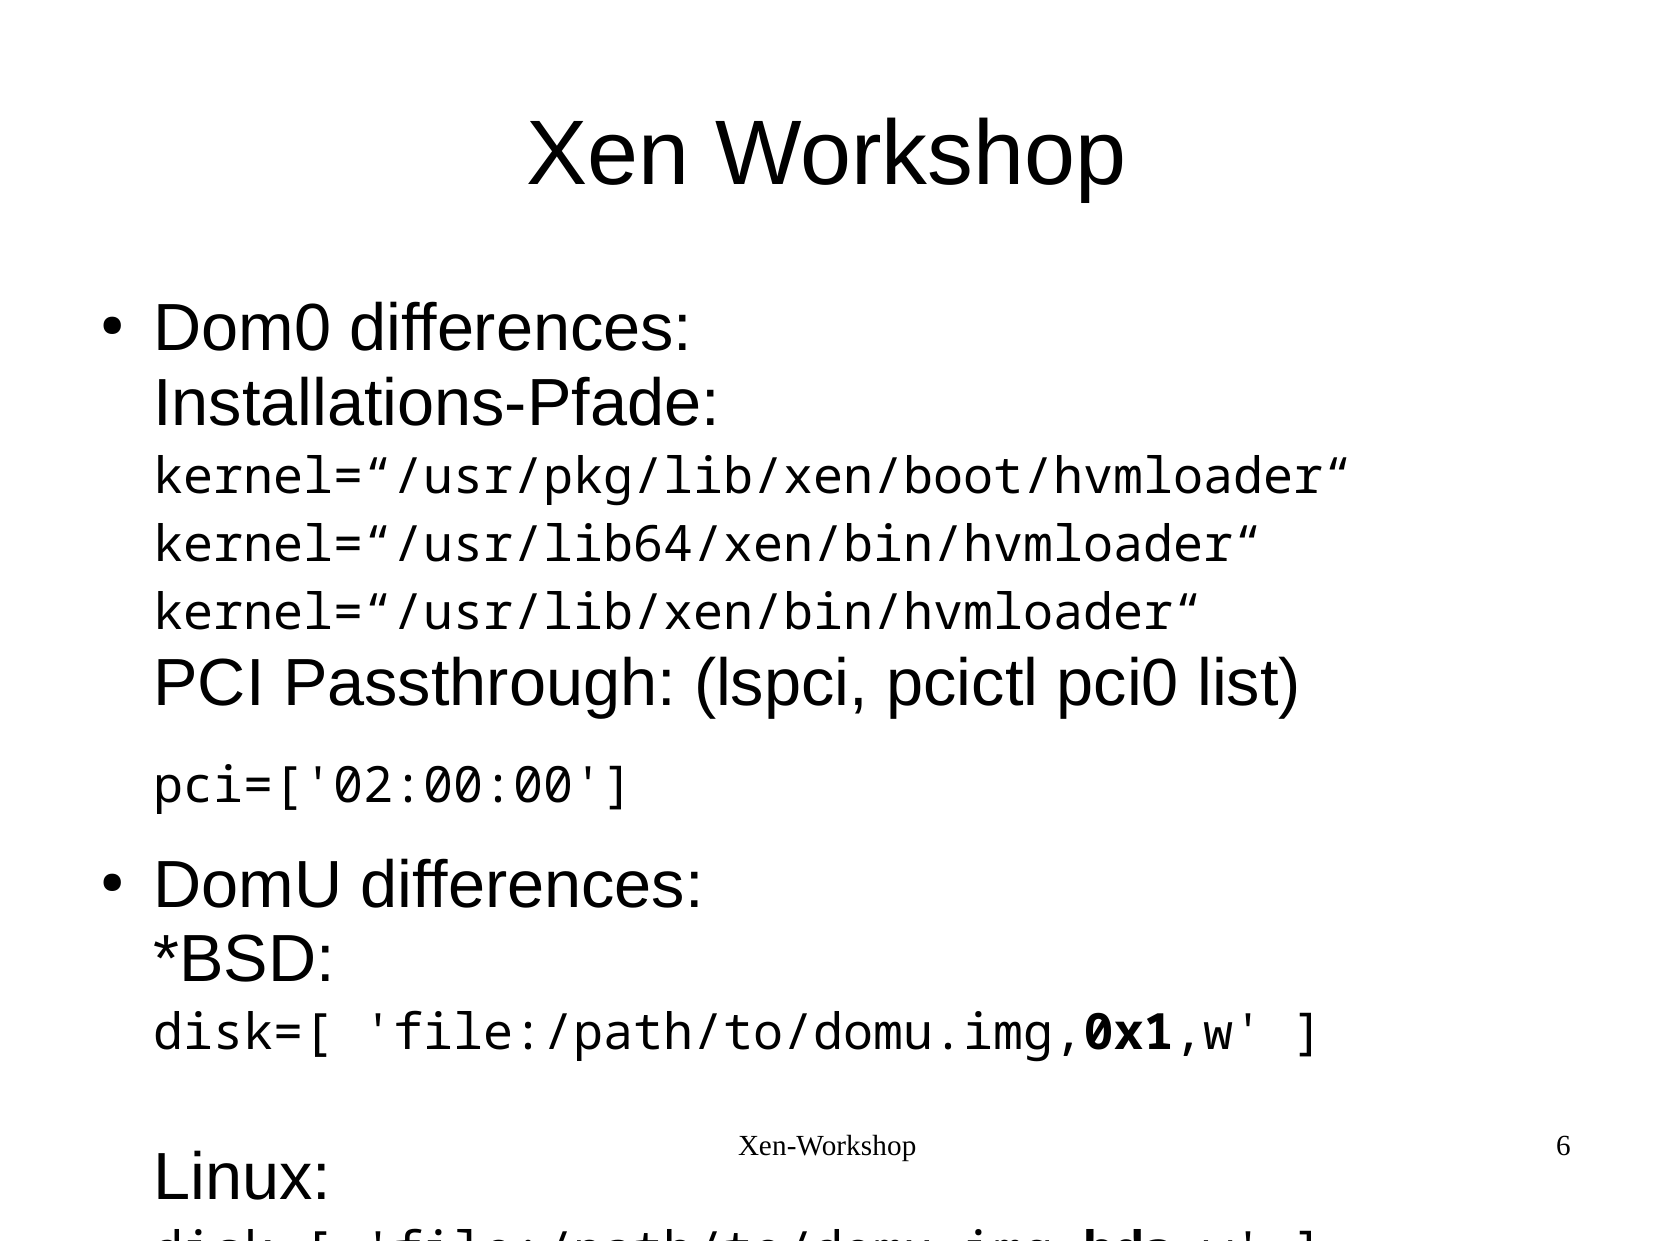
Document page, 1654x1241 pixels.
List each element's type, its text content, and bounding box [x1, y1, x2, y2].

list Dom0 differences: Installations-Pfade: kernel=“/usr/pkg/lib/xen/boot/hvmloader“ kernel=“/usr/lib64/xen/bin/hvmloader“ kernel=“/usr/lib/xen/bin/hvmloader“ PCI Passthrough: (lspci, pcictl pci0 list) pci=['02:00:00'] DomU differences: *BSD: disk=[ 'file:/path/to/domu.img,0x1,w' ] Linux: disk=[ 'file:/path/to/domu.img,hda,w' ] [82, 290, 1571, 1171]
title Xen Workshop [82, 56, 1571, 250]
